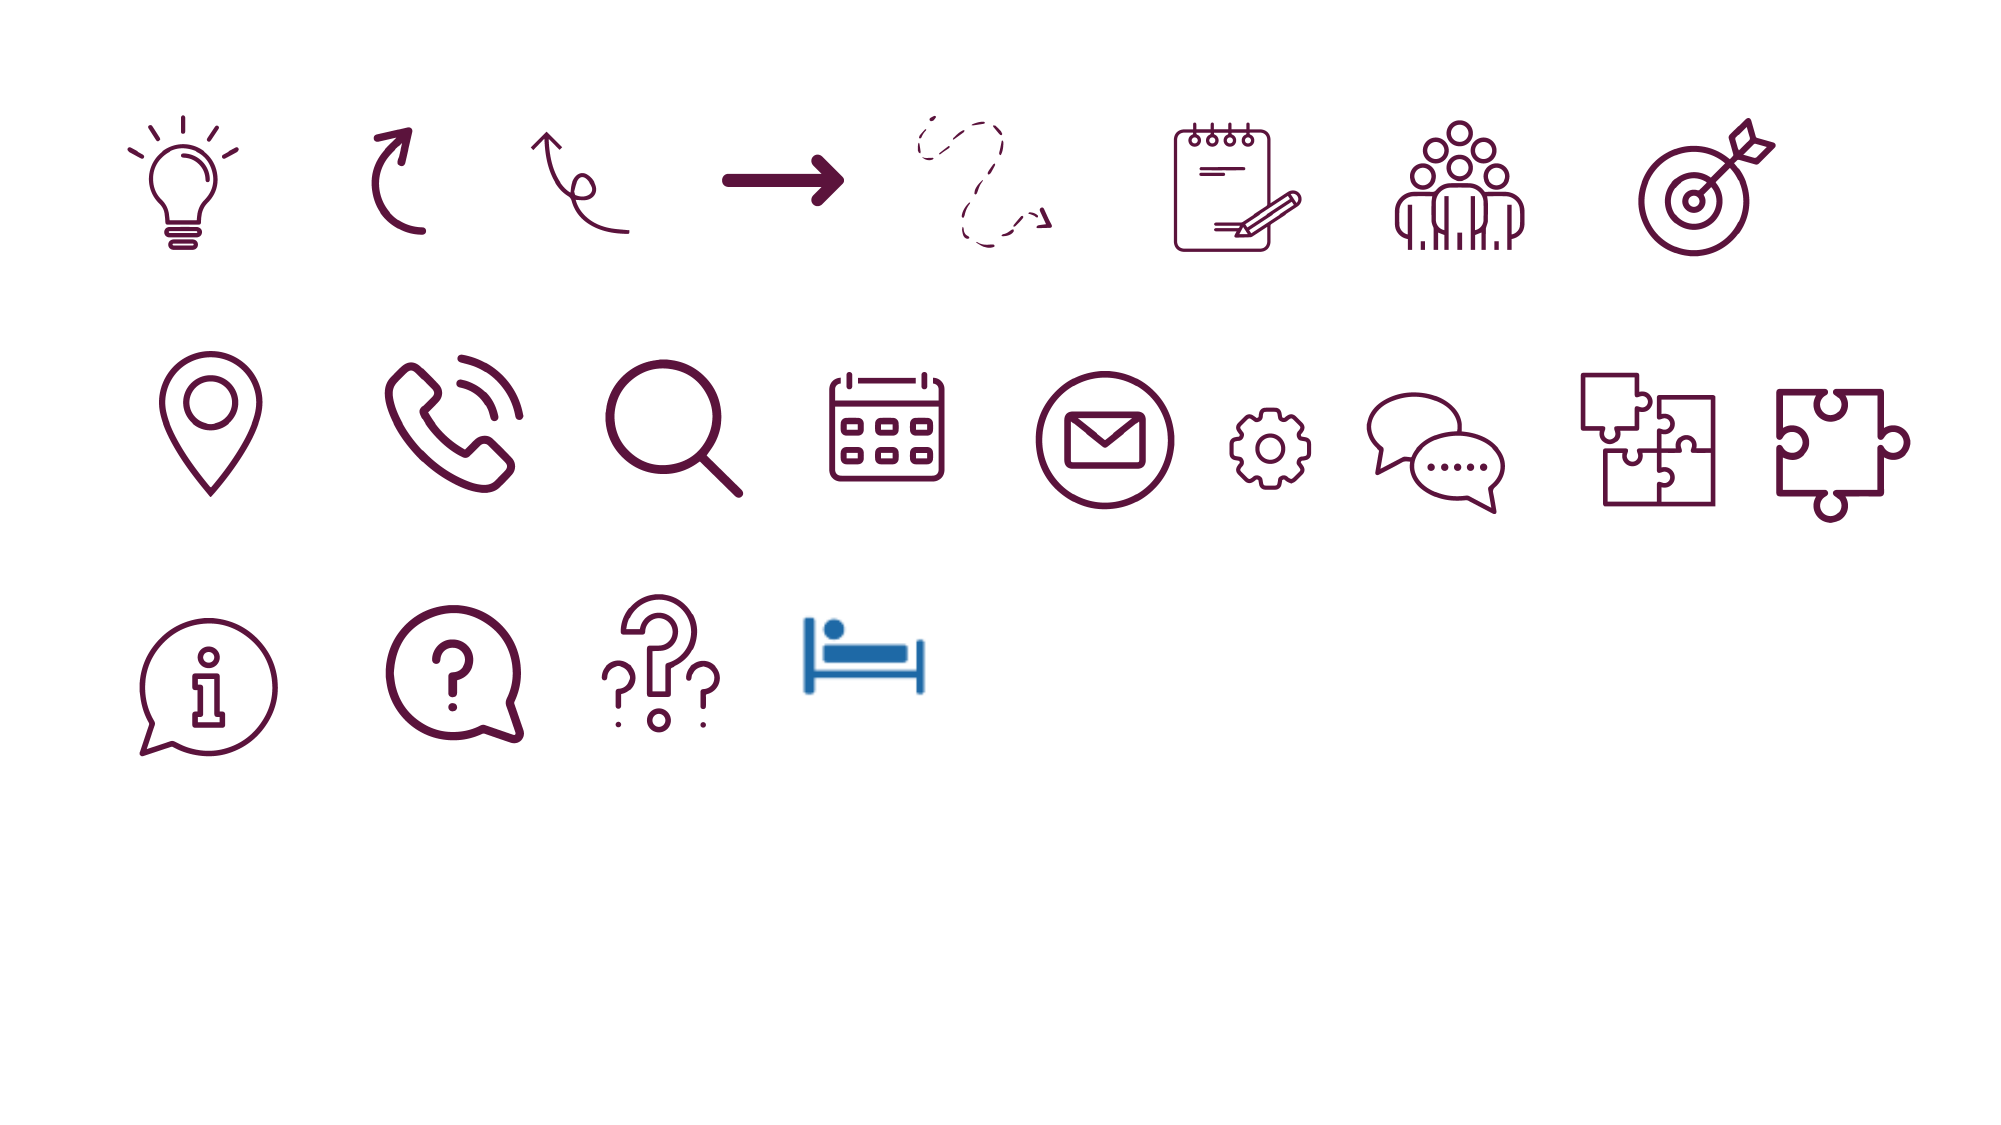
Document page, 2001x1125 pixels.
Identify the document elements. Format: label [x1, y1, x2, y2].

picture [89, 88, 277, 277]
picture [116, 329, 305, 518]
picture [566, 572, 755, 761]
picture [688, 86, 877, 275]
picture [1553, 345, 1742, 533]
picture [1365, 86, 1554, 275]
picture [114, 586, 303, 775]
picture [1010, 339, 1530, 543]
picture [890, 86, 1079, 275]
picture [580, 329, 768, 518]
picture [1143, 88, 1332, 277]
picture [360, 572, 549, 761]
picture [792, 329, 981, 518]
picture [1612, 88, 1801, 277]
picture [359, 329, 548, 518]
picture [304, 86, 674, 277]
picture [793, 610, 947, 706]
picture [1744, 360, 1933, 549]
